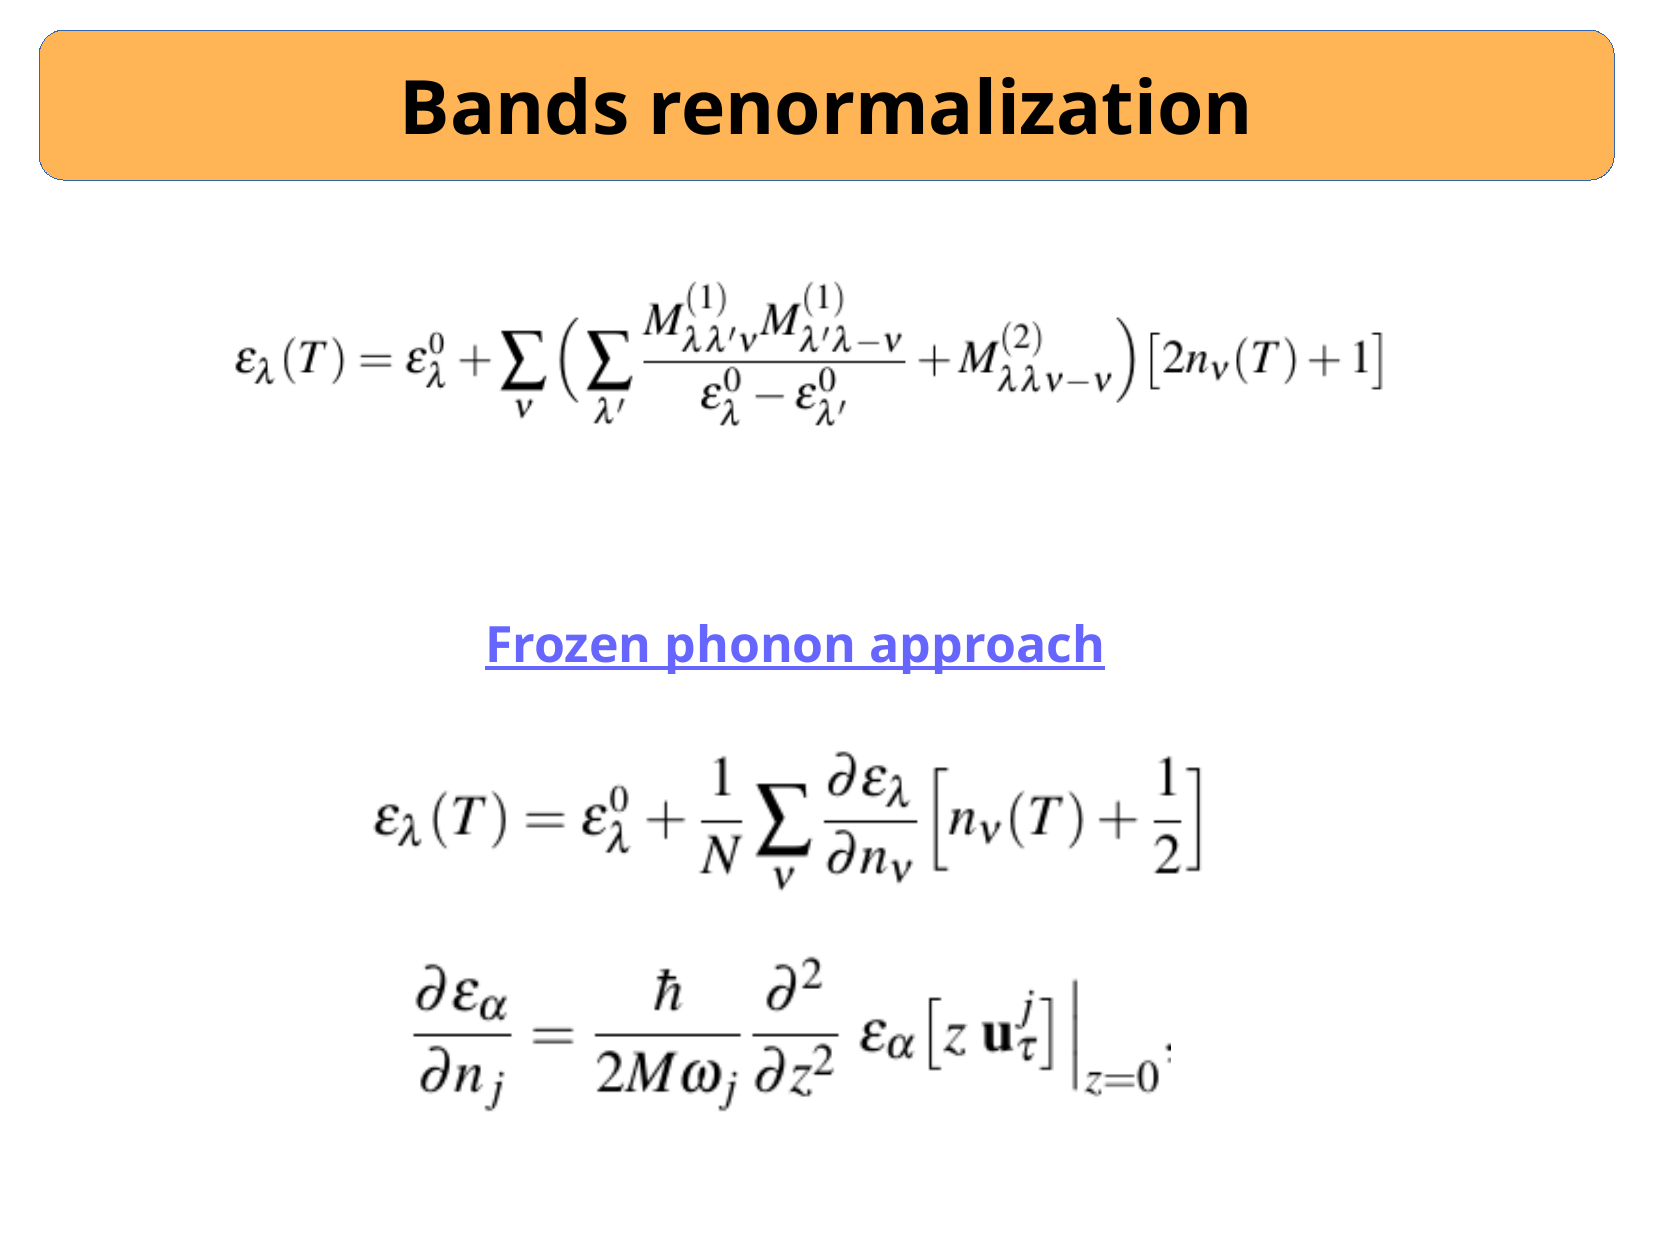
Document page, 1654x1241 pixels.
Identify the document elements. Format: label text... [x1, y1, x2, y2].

picture [315, 725, 1216, 916]
text_box Frozen phonon approach [360, 601, 1231, 677]
picture [195, 254, 1396, 436]
picture [345, 929, 1171, 1157]
text_box Bands renormalization [39, 30, 1615, 181]
